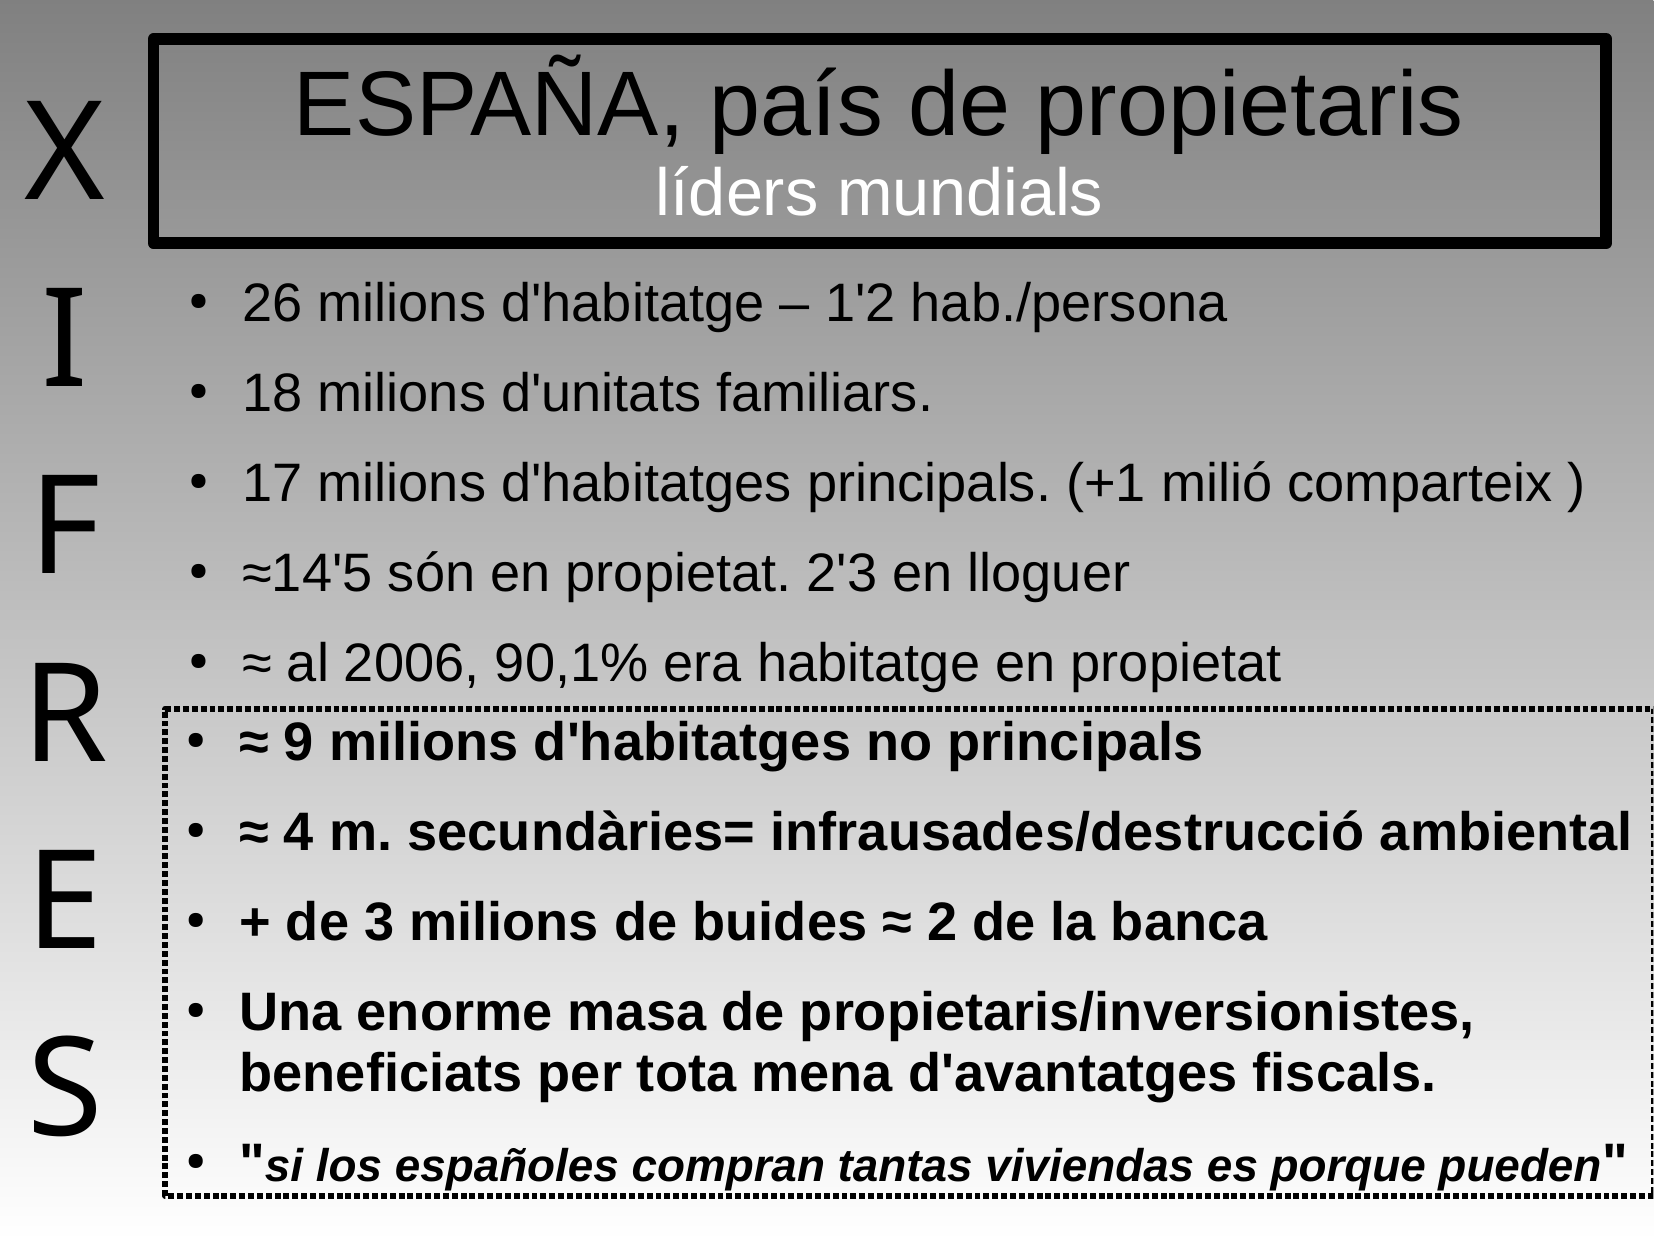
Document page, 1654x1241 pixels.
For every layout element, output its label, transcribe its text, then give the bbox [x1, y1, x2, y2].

list 26 milions d'habitatge – 1'2 hab./persona 18 milions d'unitats familiars. 17 milions d'habitatges principals. (+1 milió comparteix ) ≈14'5 són en propietat. 2'3 en lloguer ≈ al 2006, 90,1% era habitatge en propietat [171, 272, 1619, 694]
list ≈ 9 milions d'habitatges no principals ≈ 4 m. secundàries= infrausades/destrucció ambiental + de 3 milions de buides ≈ 2 de la banca Una enorme masa de propietaris/inversionistes, beneficiats per tota mena d'avantatges fiscals. "si los españoles compran tantas viviendas es porque pueden" [165, 708, 1654, 1196]
title X I F R E S [0, 32, 130, 1196]
title ESPAÑA, país de propietaris líders mundials [153, 39, 1607, 244]
